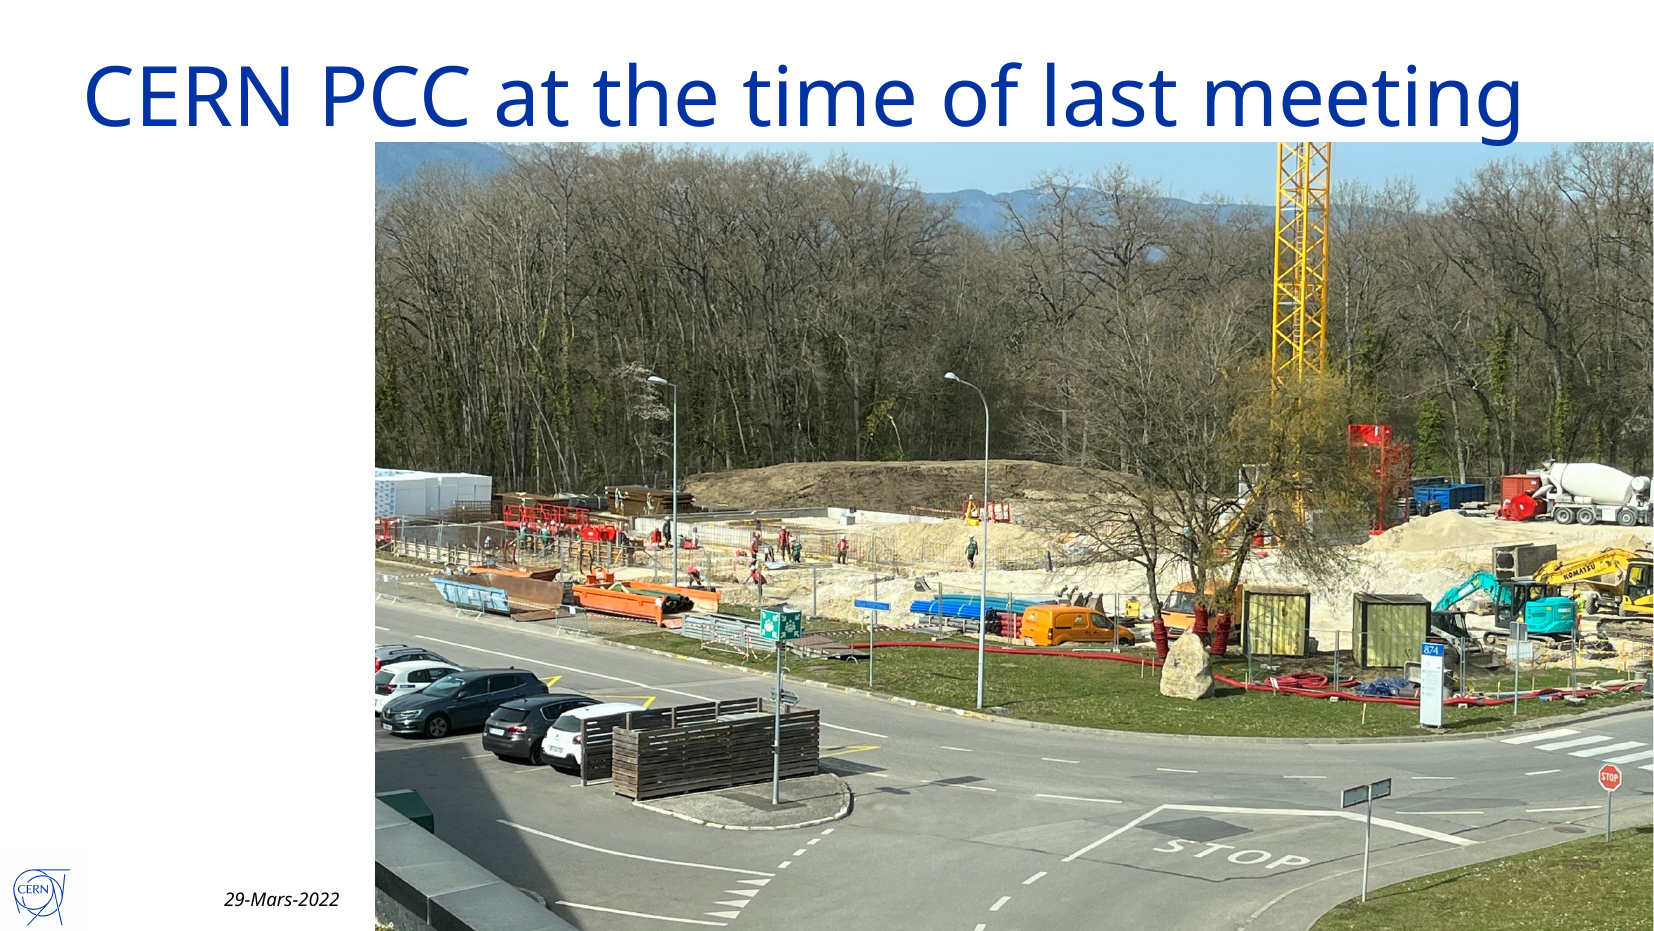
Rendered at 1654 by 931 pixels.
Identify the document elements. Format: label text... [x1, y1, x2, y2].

text_box 29-Mars-2022 [209, 878, 552, 928]
title CERN PCC at the time of last meeting [82, 37, 1571, 193]
picture [375, 142, 1654, 931]
picture [0, 850, 127, 931]
